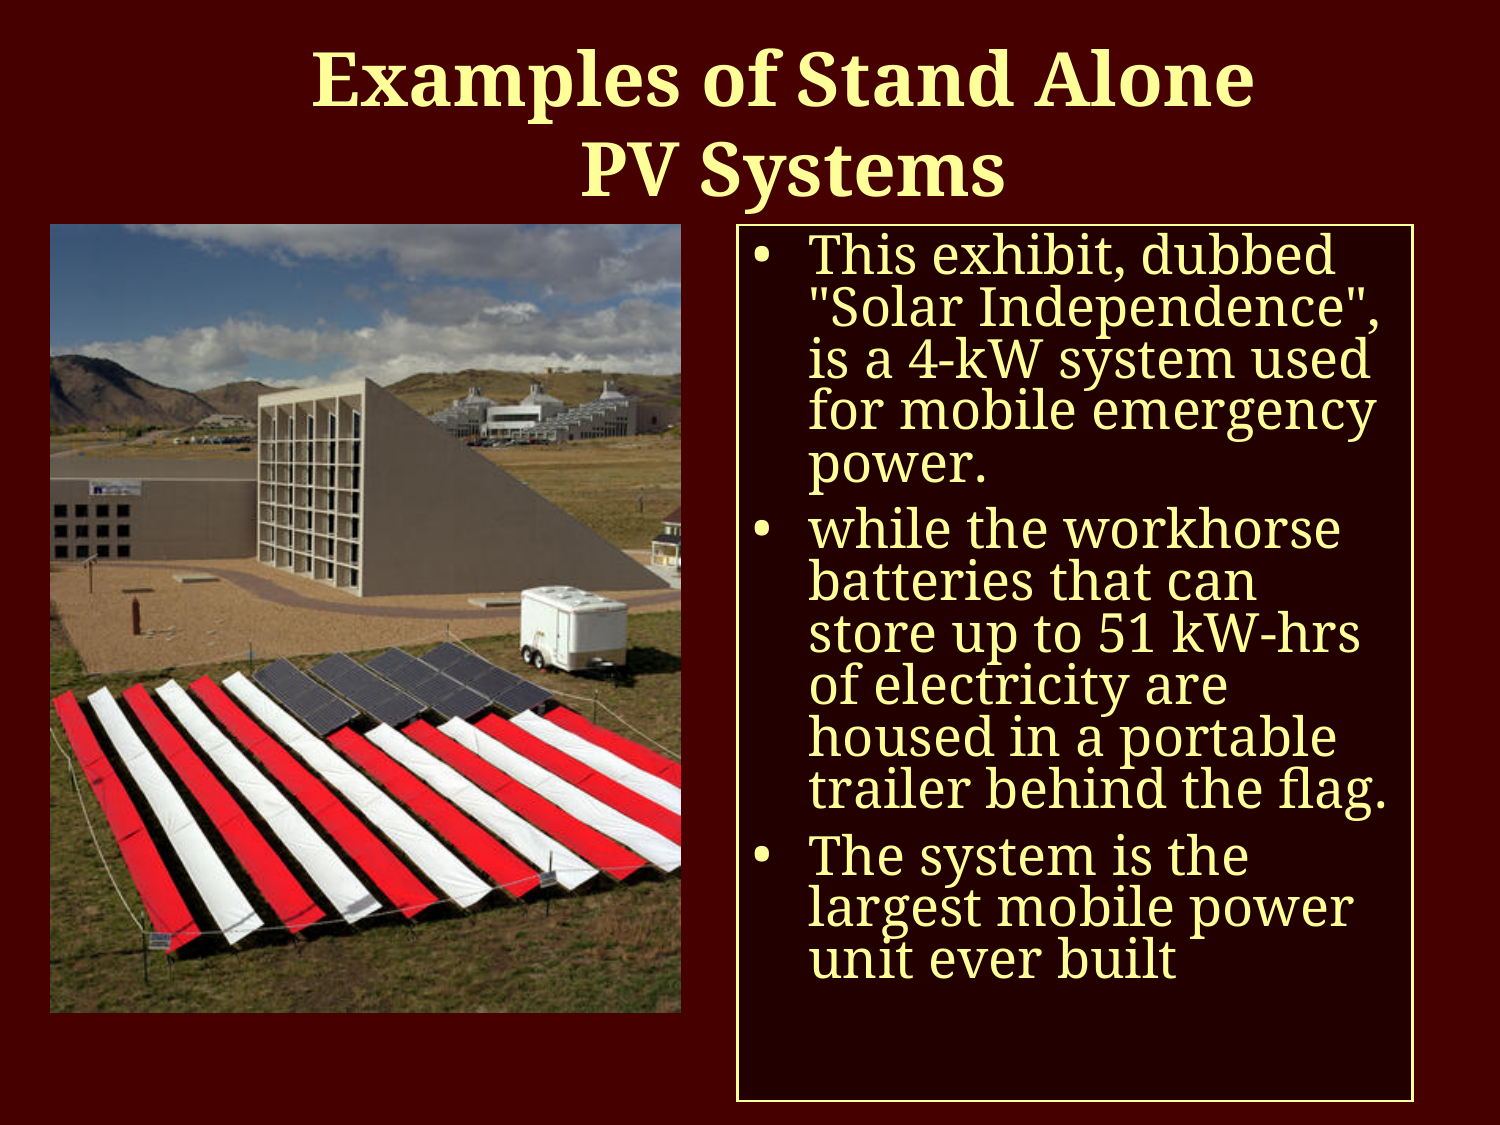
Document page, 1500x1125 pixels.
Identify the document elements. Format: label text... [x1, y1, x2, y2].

title Examples of Stand Alone PV Systems [225, 23, 1363, 219]
picture [50, 224, 681, 1013]
list This exhibit, dubbed "Solar Independence", is a 4-kW system used for mobile emergency power. while the workhorse batteries that can store up to 51 kW-hrs of electricity are housed in a portable trailer behind the flag. The system is the largest mobile power unit ever built [737, 224, 1413, 1101]
